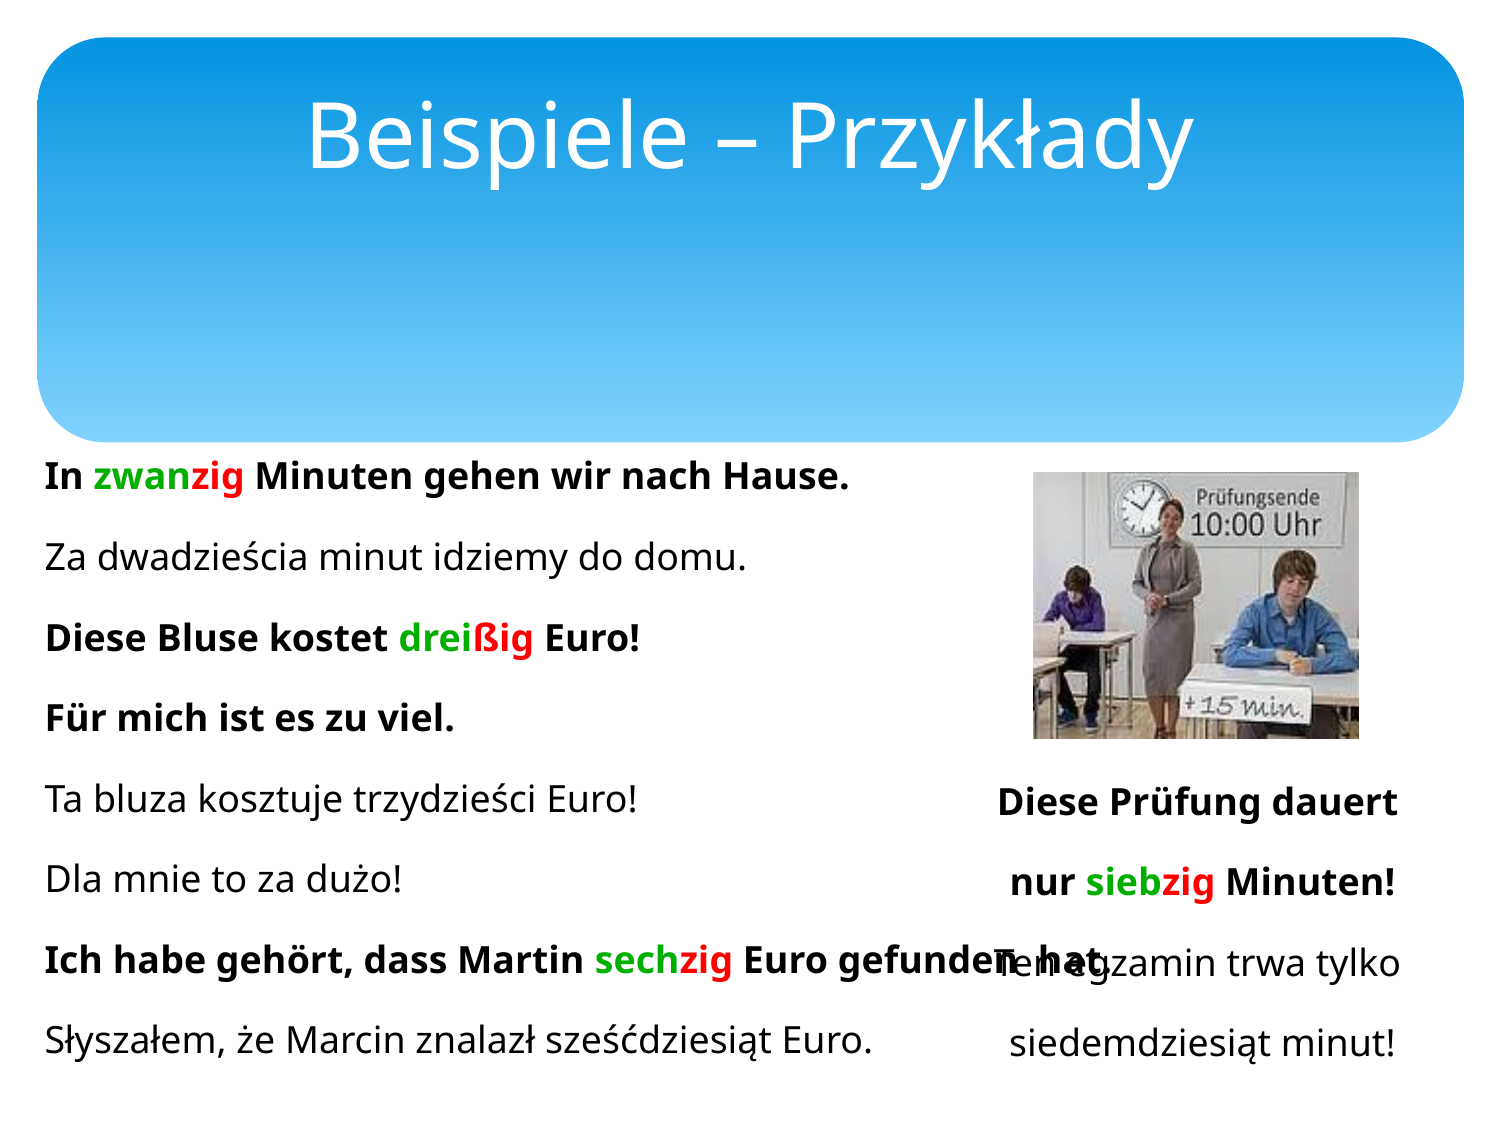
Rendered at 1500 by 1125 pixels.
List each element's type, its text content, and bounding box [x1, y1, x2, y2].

text_box Diese Prüfung dauert nur siebzig Minuten! Ten egzamin trwa tylko siedemdziesiąt minut! [826, 767, 1500, 1055]
title Beispiele – Przykłady [75, 55, 1425, 261]
list In zwanzig Minuten gehen wir nach Hause. Za dwadzieścia minut idziemy do domu. Diese Bluse kostet dreißig Euro! Für mich ist es zu viel. Ta bluza kosztuje trzydzieści Euro! Dla mnie to za dużo! Ich habe gehört, dass Martin sechzig Euro gefunden hat. Słyszałem, że Marcin znalazł sześćdziesiąt Euro. [29, 354, 1388, 1101]
picture [1033, 472, 1359, 739]
